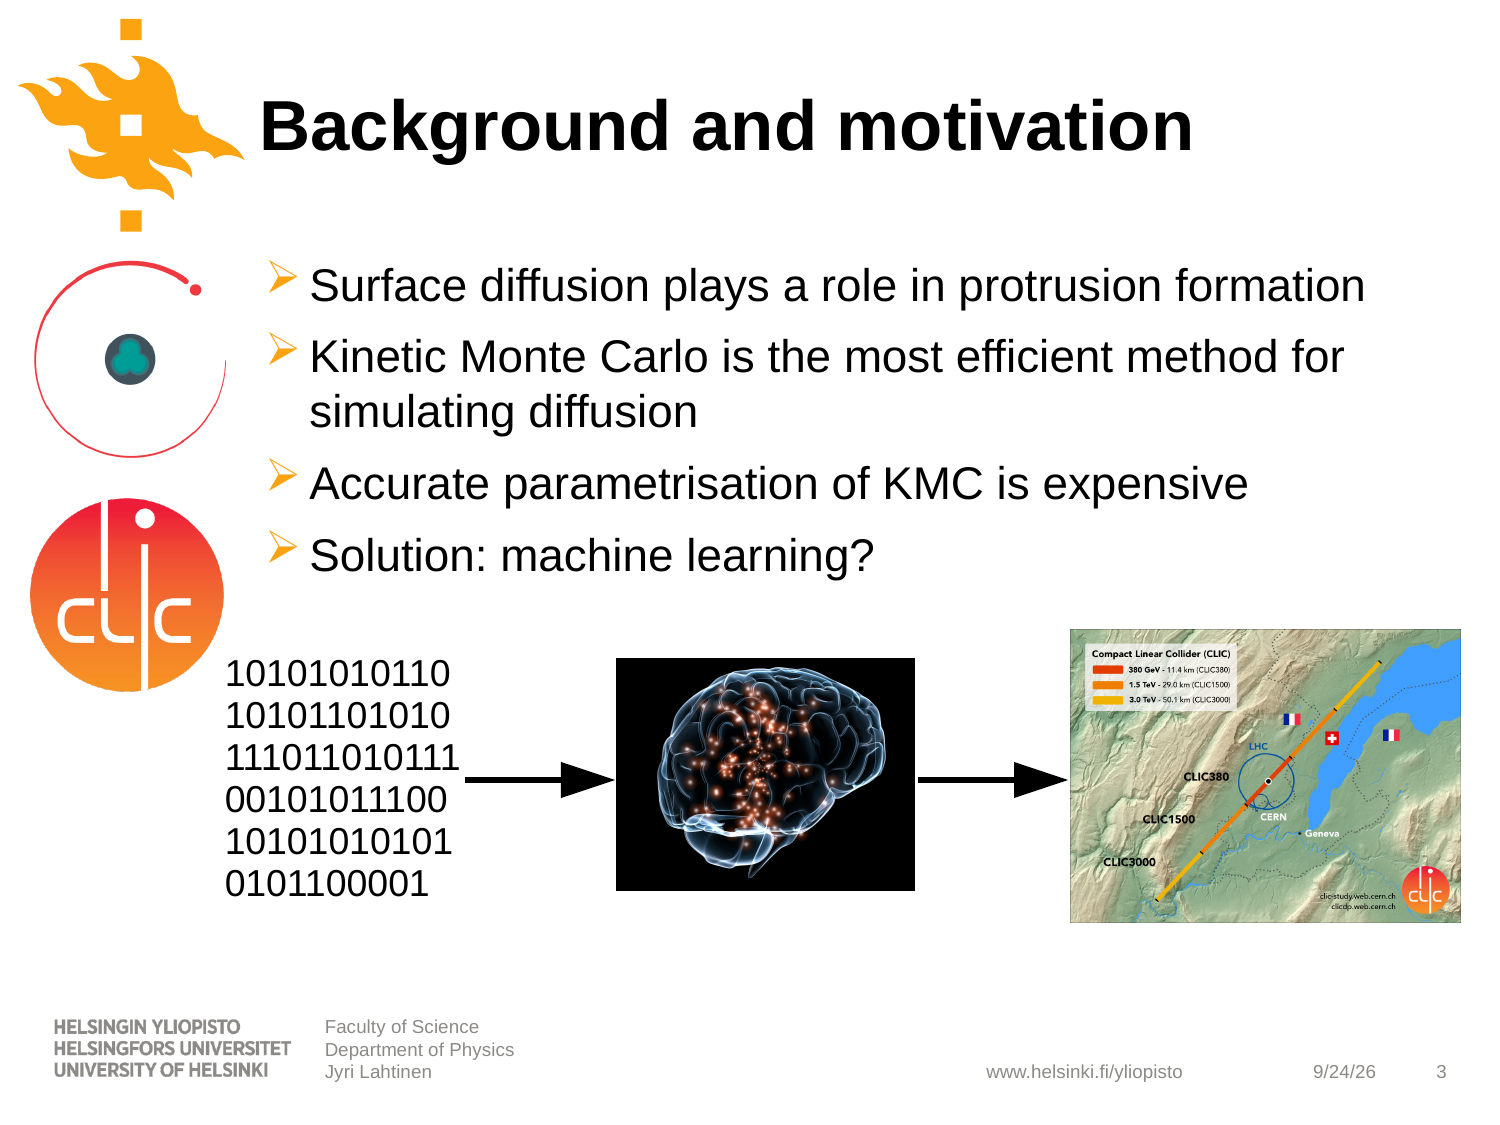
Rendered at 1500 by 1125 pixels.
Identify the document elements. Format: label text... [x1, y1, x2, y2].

picture [616, 658, 915, 891]
slide_number <number> [1376, 1011, 1447, 1083]
picture [53, 1017, 292, 1079]
list Surface diffusion plays a role in protrusion formation Kinetic Monte Carlo is the most efficient method for simulating diffusion Accurate parametrisation of KMC is expensive Solution: machine learning? [265, 255, 1447, 988]
text_box 101010101101010110101011101101011100101011100101010101010101100001 [210, 645, 481, 913]
title Background and motivation [259, 30, 1447, 214]
slide_number 10/18/17 [1230, 1011, 1376, 1083]
picture [1070, 629, 1461, 923]
picture [0, 255, 272, 740]
footer Faculty of Science Department of Physics Jyri Lahtinen [324, 1011, 750, 1083]
